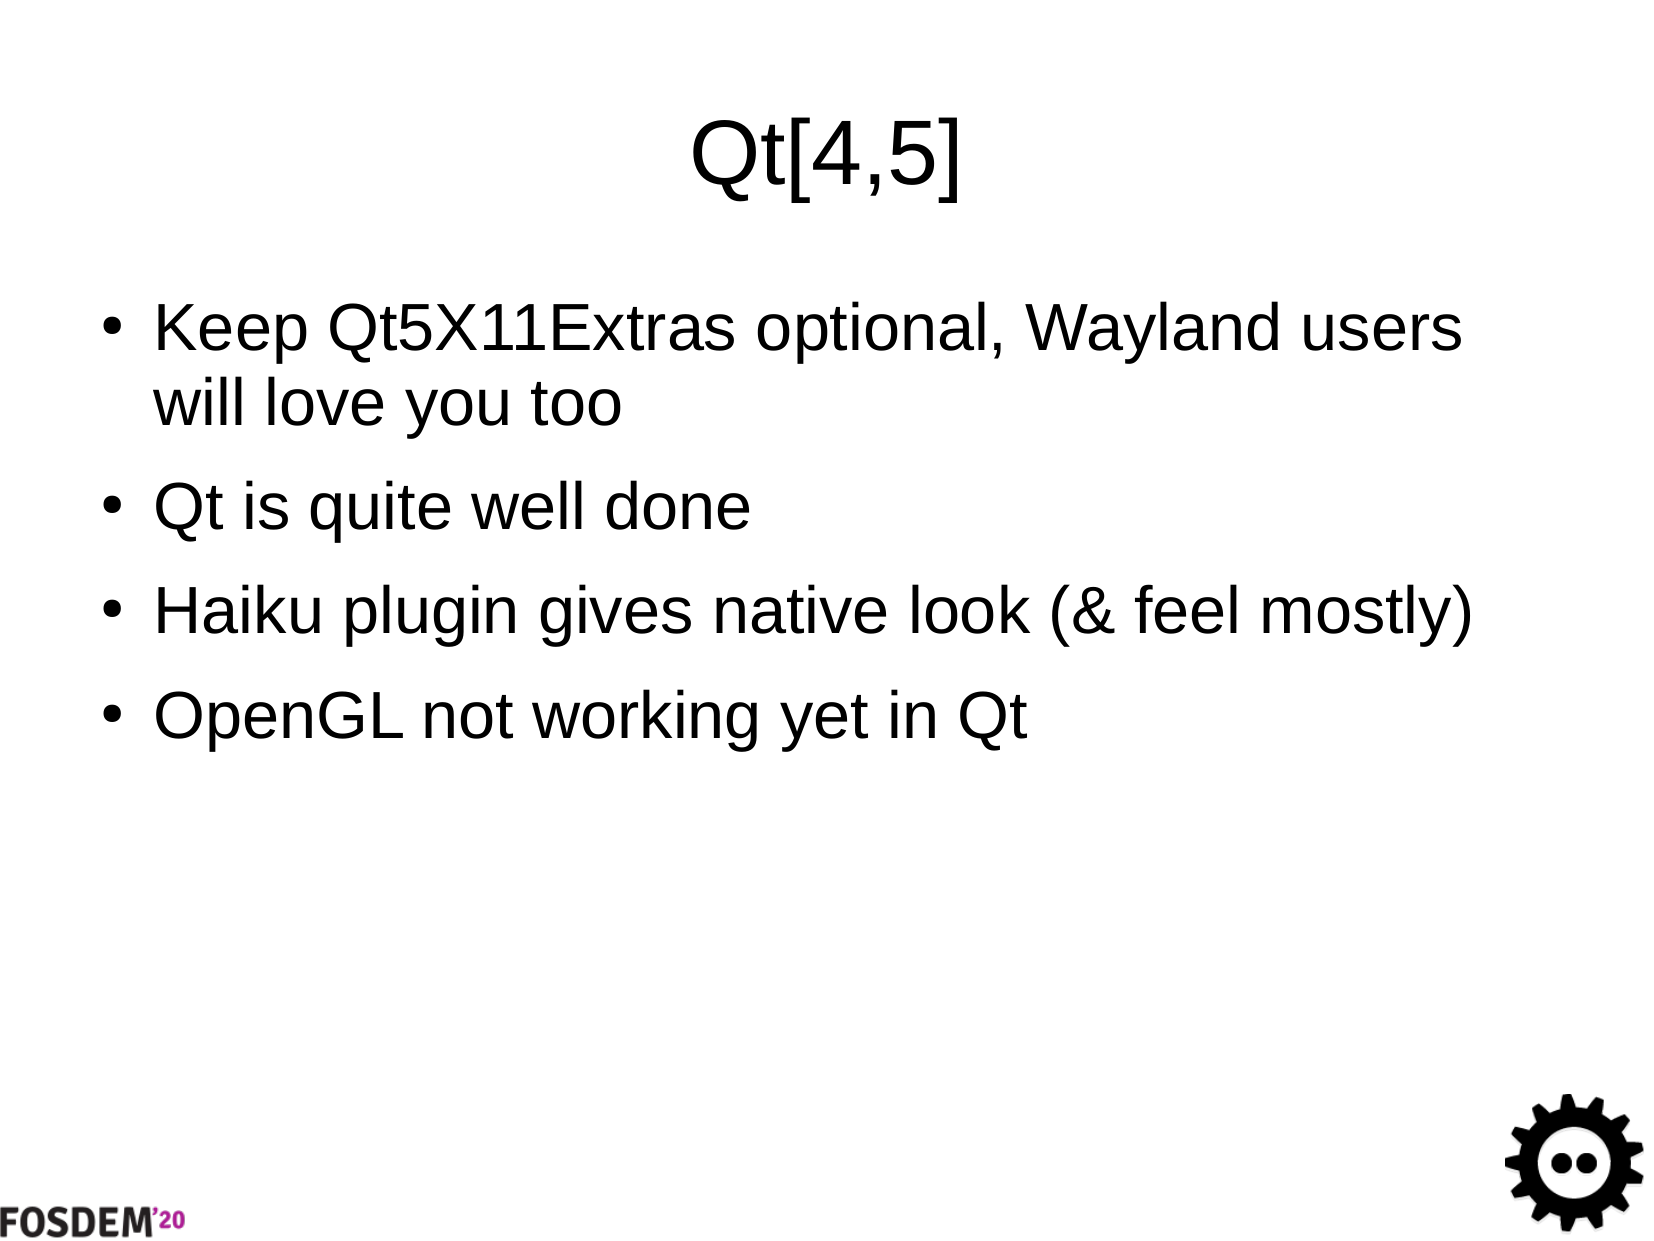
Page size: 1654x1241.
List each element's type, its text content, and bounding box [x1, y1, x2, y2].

picture [0, 1202, 188, 1241]
picture [1505, 1094, 1648, 1235]
title Qt[4,5] [82, 49, 1571, 257]
list Keep Qt5X11Extras optional, Wayland users will love you too Qt is quite well done Haiku plugin gives native look (& feel mostly) OpenGL not working yet in Qt [82, 290, 1571, 1010]
